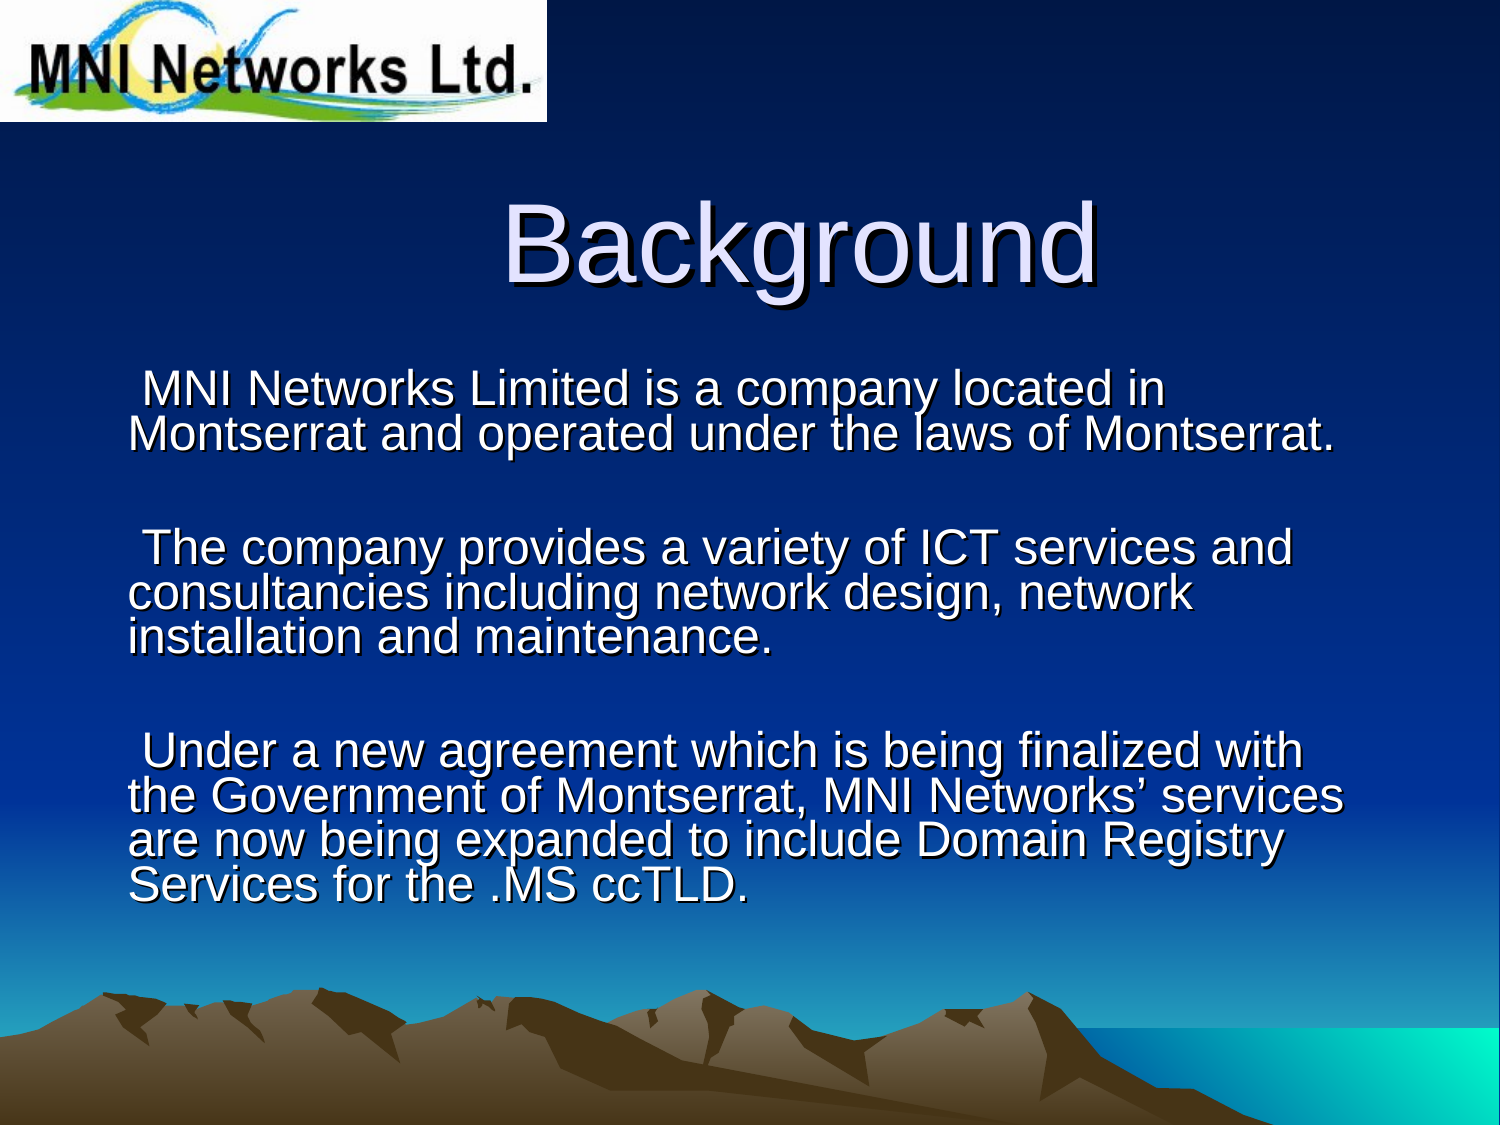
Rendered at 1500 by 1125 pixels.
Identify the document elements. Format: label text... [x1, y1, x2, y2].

picture [0, 0, 547, 122]
subtitle MNI Networks Limited is a company located in Montserrat and operated under the laws of Montserrat. The company provides a variety of ICT services and consultancies including network design, network installation and maintenance. Under a new agreement which is being finalized with the Government of Montserrat, MNI Networks’ services are now being expanded to include Domain Registry Services for the .MS ccTLD. [112, 362, 1375, 963]
title Background [125, 149, 1476, 338]
picture [1189, 1028, 1286, 1125]
